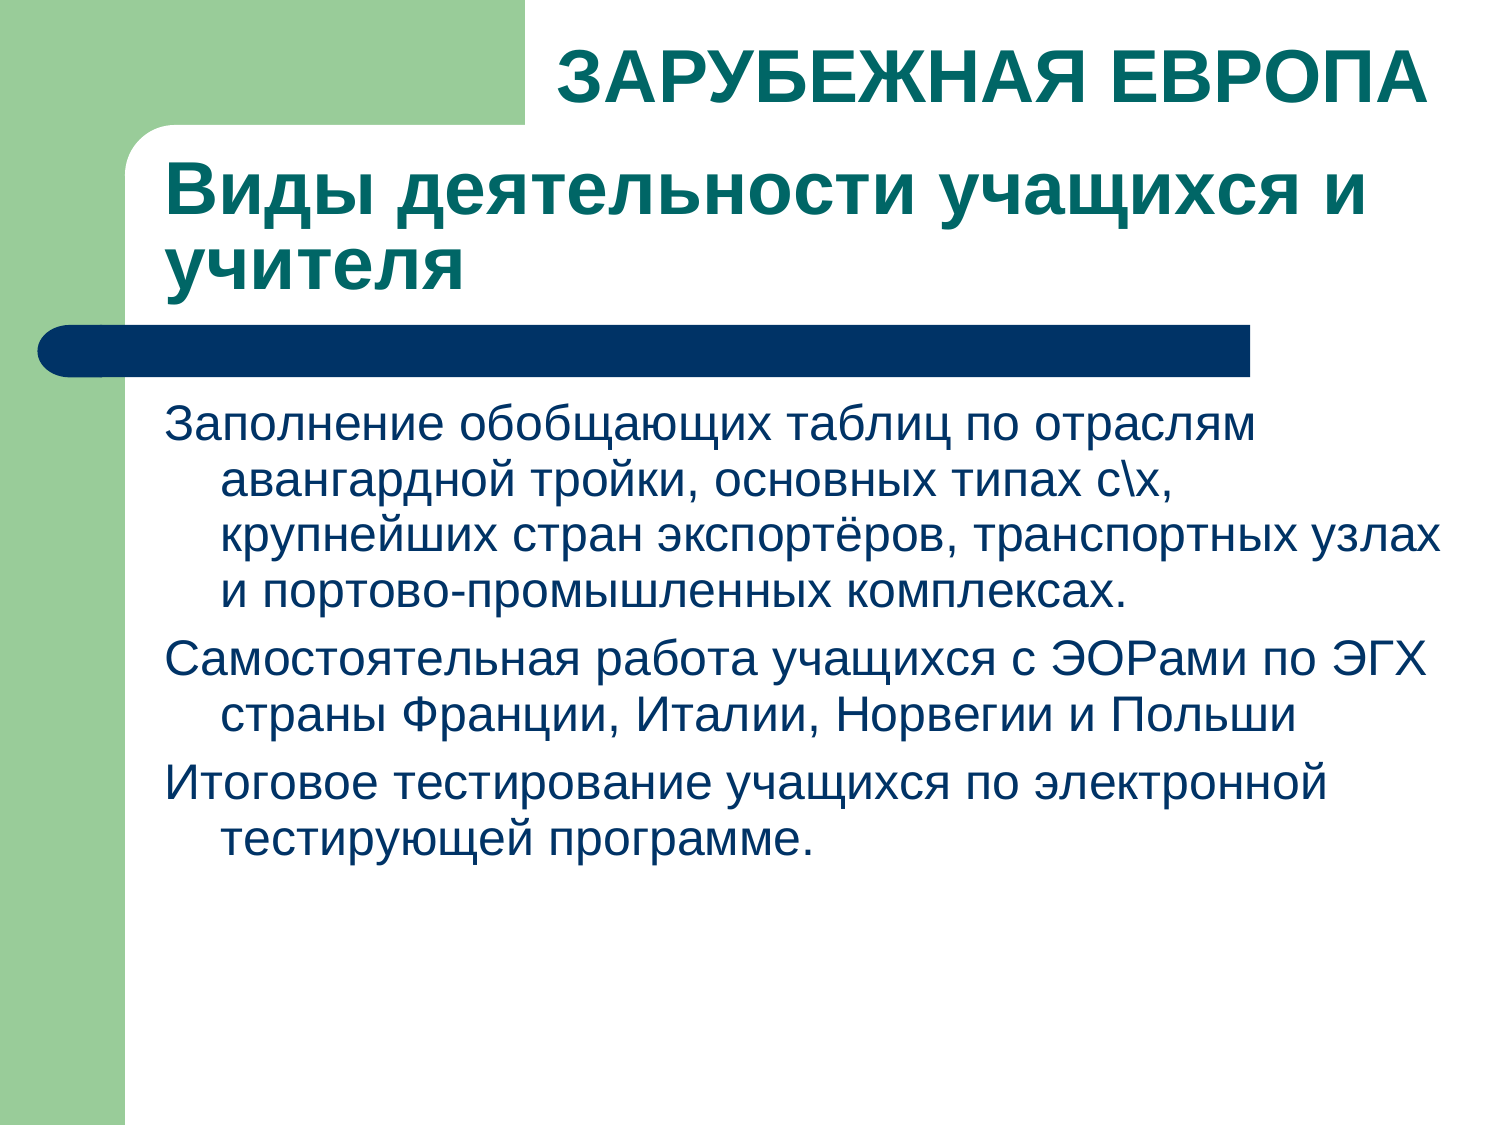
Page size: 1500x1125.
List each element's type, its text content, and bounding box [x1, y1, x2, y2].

text_box ЗАРУБЕЖНАЯ ЕВРОПА [487, 0, 1500, 125]
title Виды деятельности учащихся и учителя [149, 124, 1463, 313]
list Заполнение обобщающих таблиц по отраслям авангардной тройки, основных типах с\х, крупнейших стран экспортёров, транспортных узлах и портово-промышленных комплексах. Самостоятельная работа учащихся с ЭОРами по ЭГХ страны Франции, Италии, Норвегии и Польши Итоговое тестирование учащихся по электронной тестирующей программе. [149, 387, 1463, 1011]
